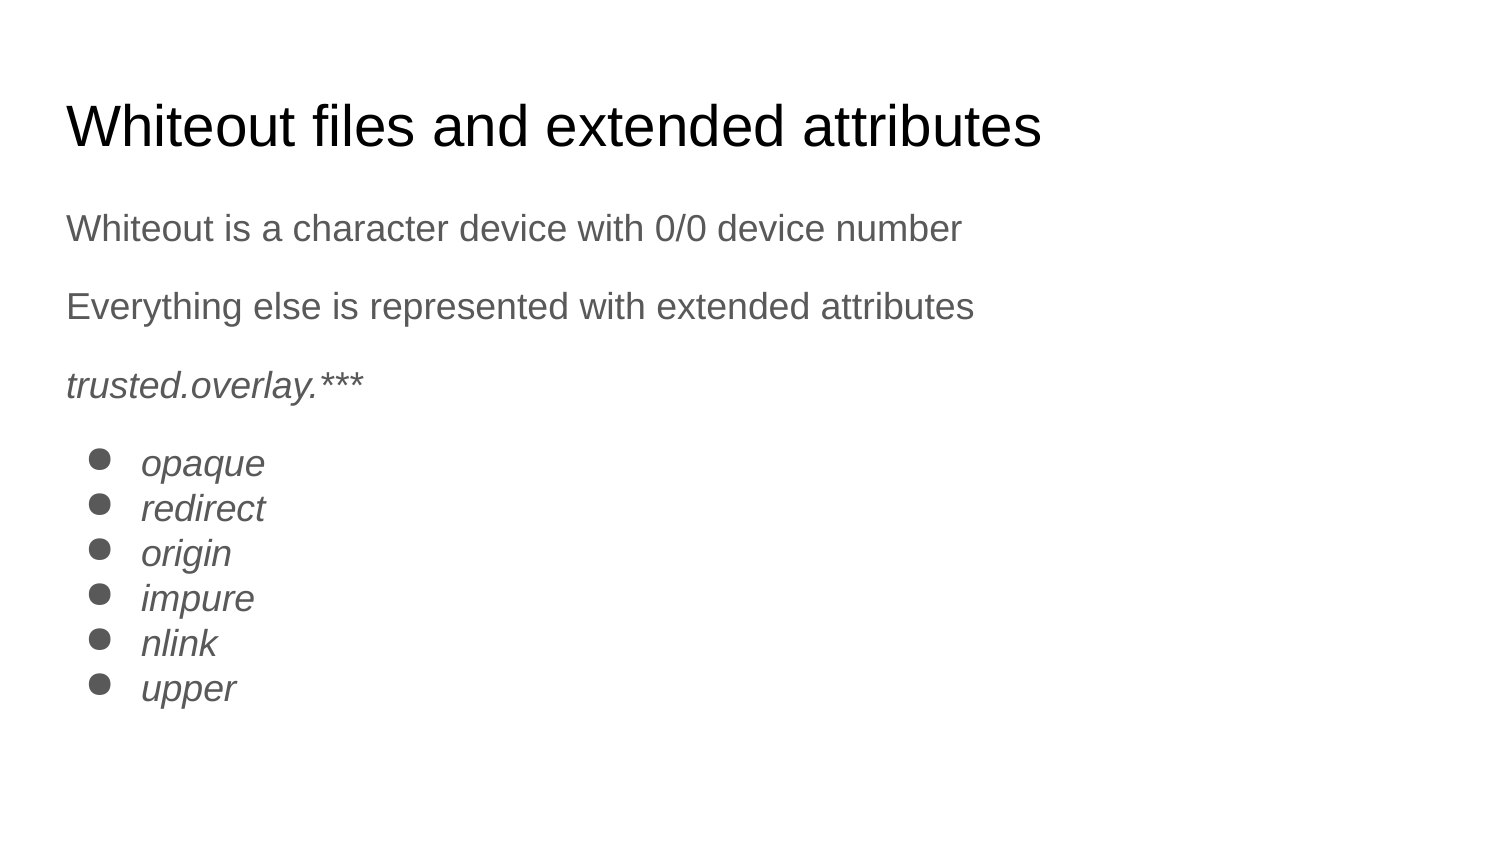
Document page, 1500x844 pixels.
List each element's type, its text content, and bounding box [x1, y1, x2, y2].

list Whiteout is a character device with 0/0 device number Everything else is represented with extended attributes trusted.overlay.*** opaque redirect origin impure nlink upper [51, 189, 1449, 750]
title Whiteout files and extended attributes [51, 72, 1449, 167]
